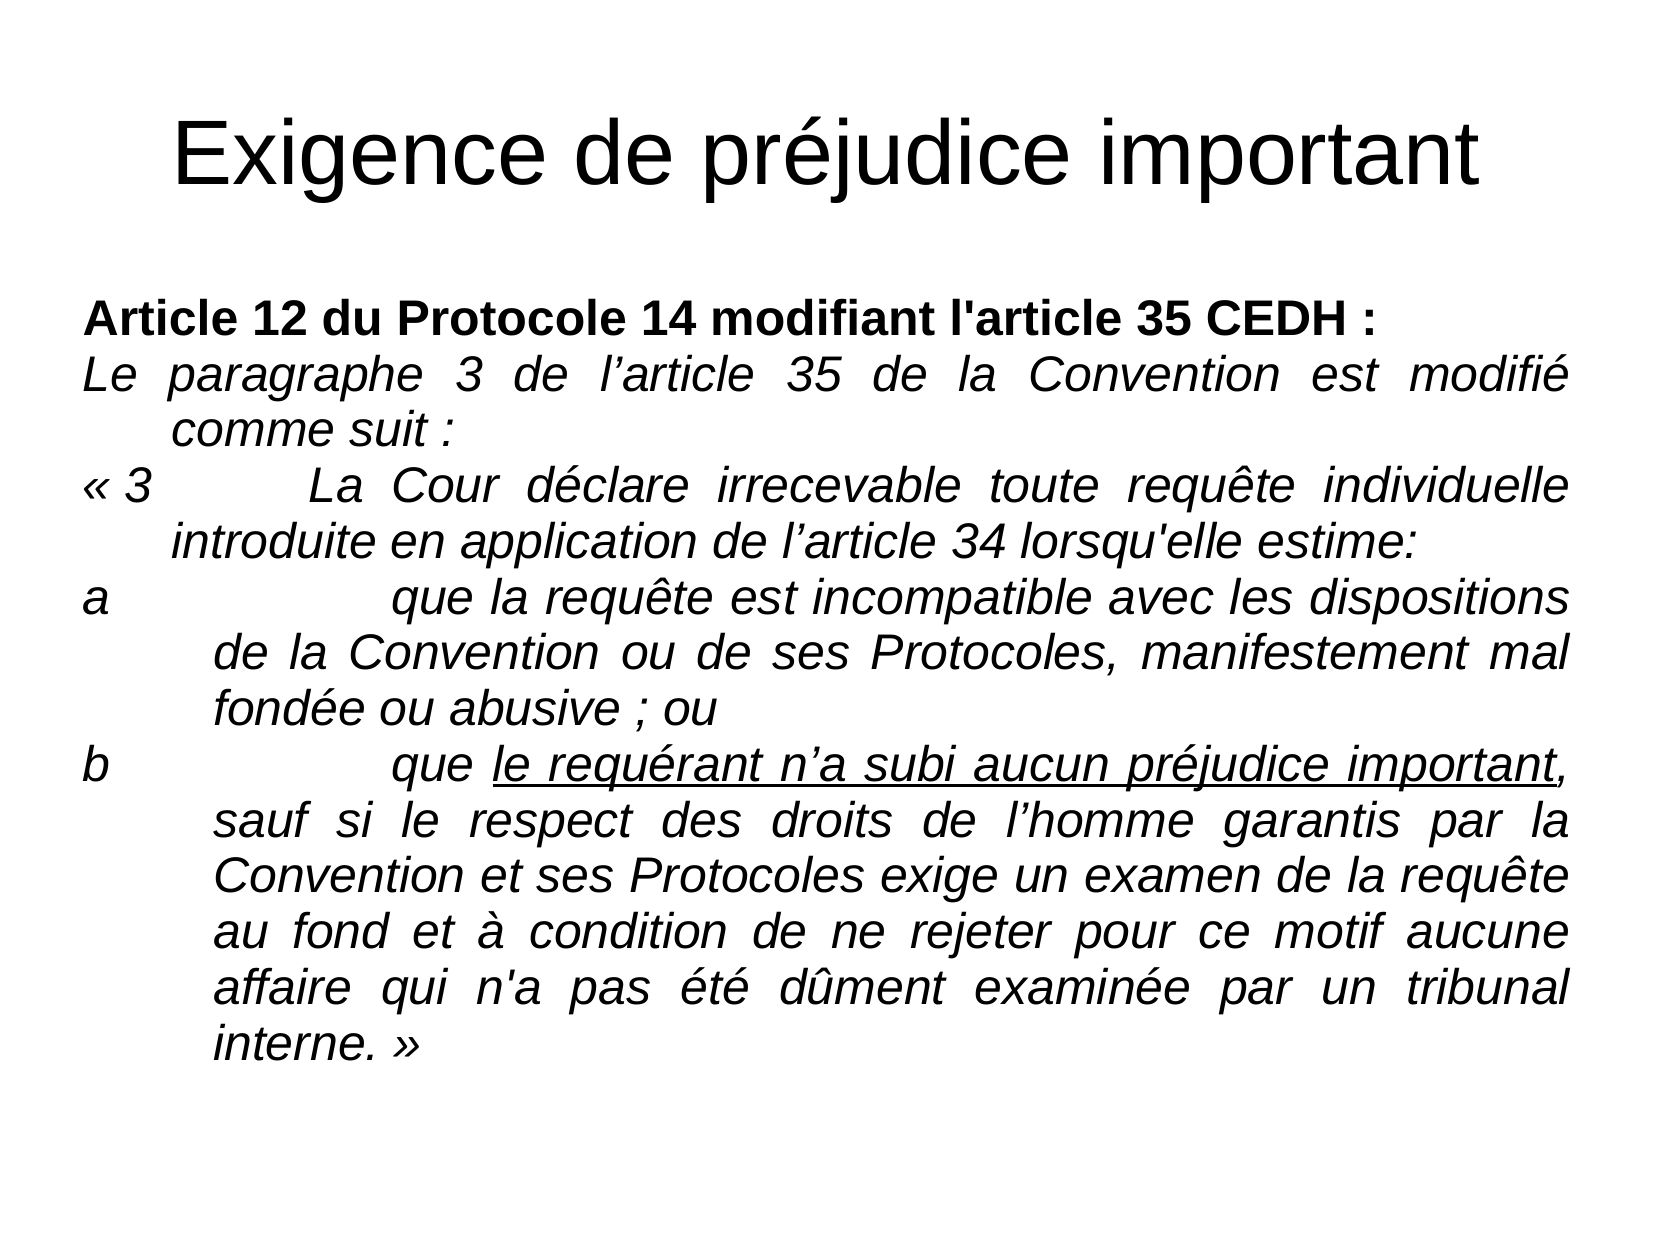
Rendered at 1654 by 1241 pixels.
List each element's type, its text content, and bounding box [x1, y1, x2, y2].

title Exigence de préjudice important [82, 49, 1571, 257]
list Article 12 du Protocole 14 modifiant l'article 35 CEDH : Le paragraphe 3 de l’article 35 de la Convention est modifié comme suit : « 3 La Cour déclare irrecevable toute requête individuelle introduite en application de l’article 34 lorsqu'elle estime: a que la requête est incompatible avec les dispositions de la Convention ou de ses Protocoles, manifestement mal fondée ou abusive ; ou b que le requérant n’a subi aucun préjudice important, sauf si le respect des droits de l’homme garantis par la Convention et ses Protocoles exige un examen de la requête au fond et à condition de ne rejeter pour ce motif aucune affaire qui n'a pas été dûment examinée par un tribunal interne. » [82, 290, 1571, 1010]
